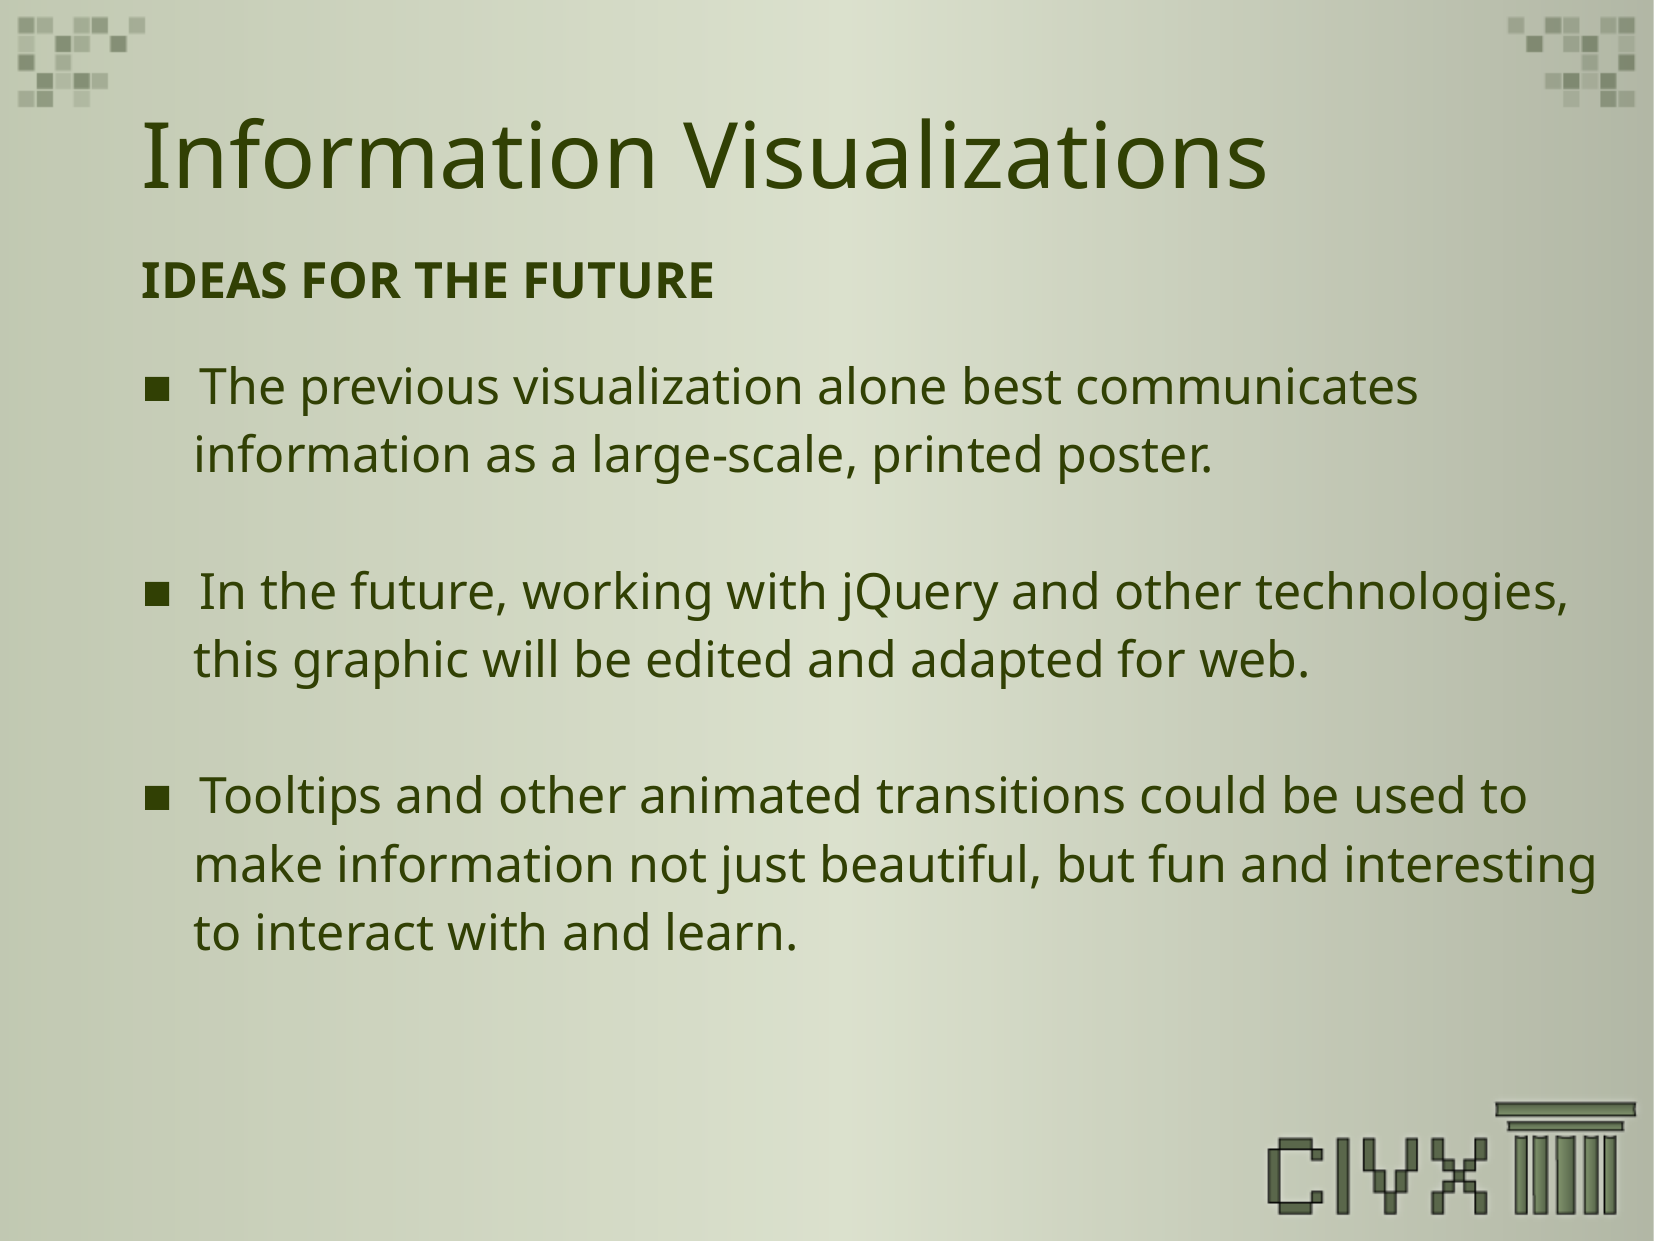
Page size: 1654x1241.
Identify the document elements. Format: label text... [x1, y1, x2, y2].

subtitle IDEAS FOR THE FUTURE n The previous visualization alone best communicates information as a large-scale, printed poster. n In the future, working with jQuery and other technologies, this graphic will be edited and adapted for web. n Tooltips and other animated transitions could be used to make information not just beautiful, but fun and interesting to interact with and learn. [141, 240, 1630, 1182]
title Information Visualizations [141, 56, 1630, 240]
picture [0, 0, 1654, 1241]
